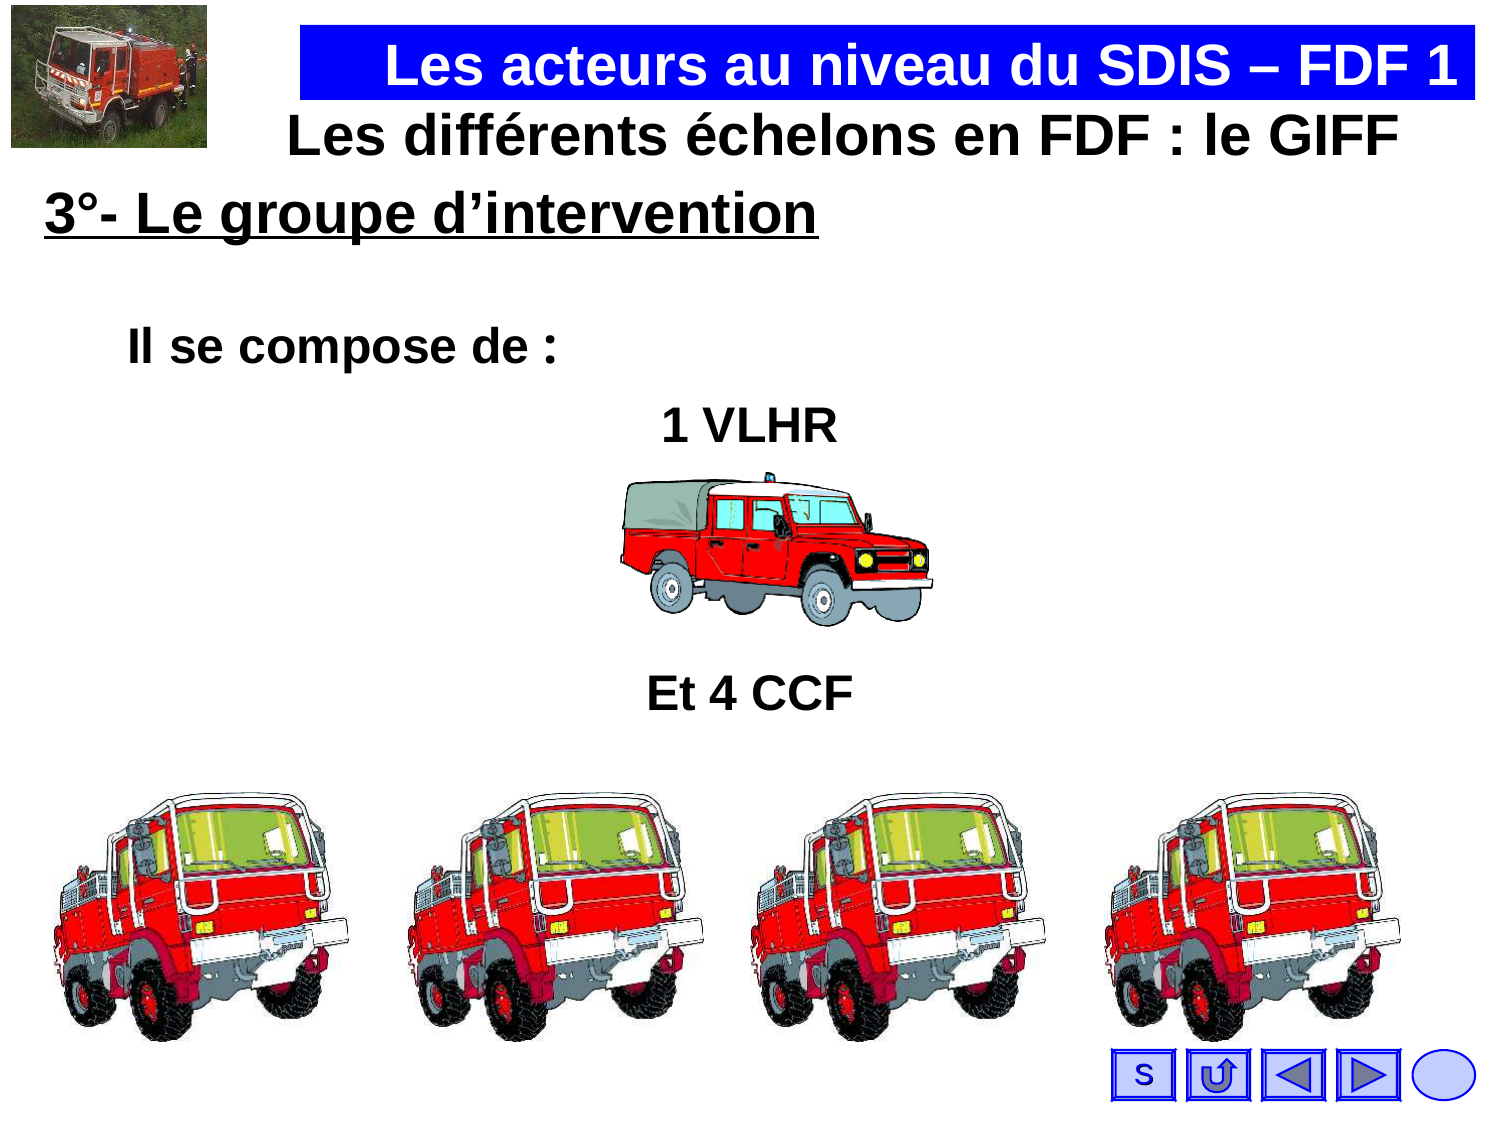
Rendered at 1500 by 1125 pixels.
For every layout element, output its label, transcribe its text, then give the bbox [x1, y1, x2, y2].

picture [407, 792, 704, 1042]
text_box 3°- Le groupe d’intervention [29, 172, 834, 254]
text_box Les acteurs au niveau du SDIS – FDF 1 [300, 24, 1476, 94]
picture [620, 472, 934, 627]
text_box Et 4 CCF [631, 656, 869, 729]
picture [750, 792, 1046, 1042]
text_box Il se compose de : [112, 302, 581, 387]
picture [53, 792, 349, 1042]
text_box 1 VLHR [646, 389, 854, 461]
picture [11, 5, 207, 148]
text_box Les différents échelons en FDF : le GIFF [271, 94, 1477, 175]
picture [1104, 792, 1401, 1042]
text_box [1412, 1050, 1476, 1101]
